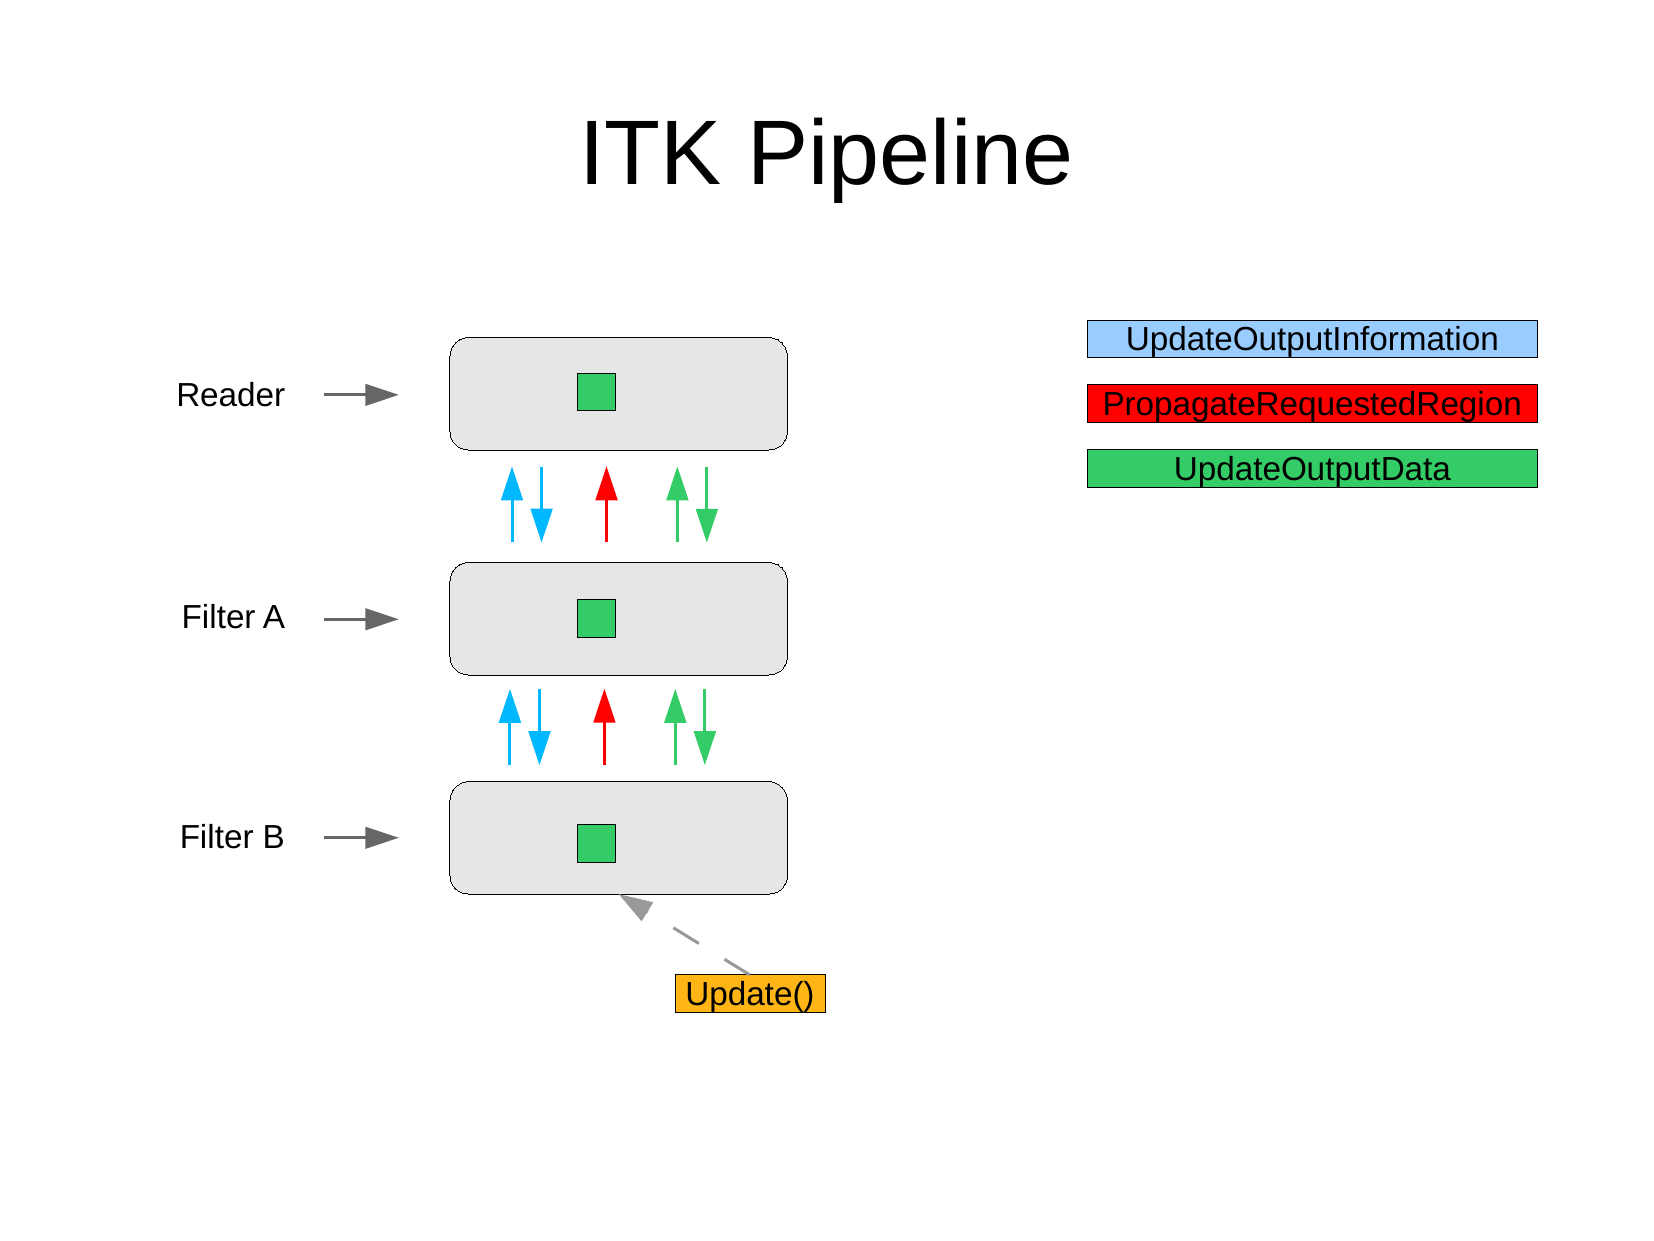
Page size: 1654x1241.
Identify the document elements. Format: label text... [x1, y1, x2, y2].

text_box PropagateRequestedRegion [1087, 384, 1538, 423]
text_box [449, 781, 788, 895]
text_box [449, 562, 788, 676]
text_box UpdateOutputInformation [1087, 320, 1538, 358]
text_box Filter A [112, 591, 301, 644]
text_box UpdateOutputData [1087, 449, 1538, 488]
text_box Reader [112, 369, 301, 422]
text_box Filter B [112, 810, 301, 863]
text_box [449, 337, 788, 451]
title ITK Pipeline [82, 56, 1571, 250]
text_box Update() [675, 974, 826, 1013]
